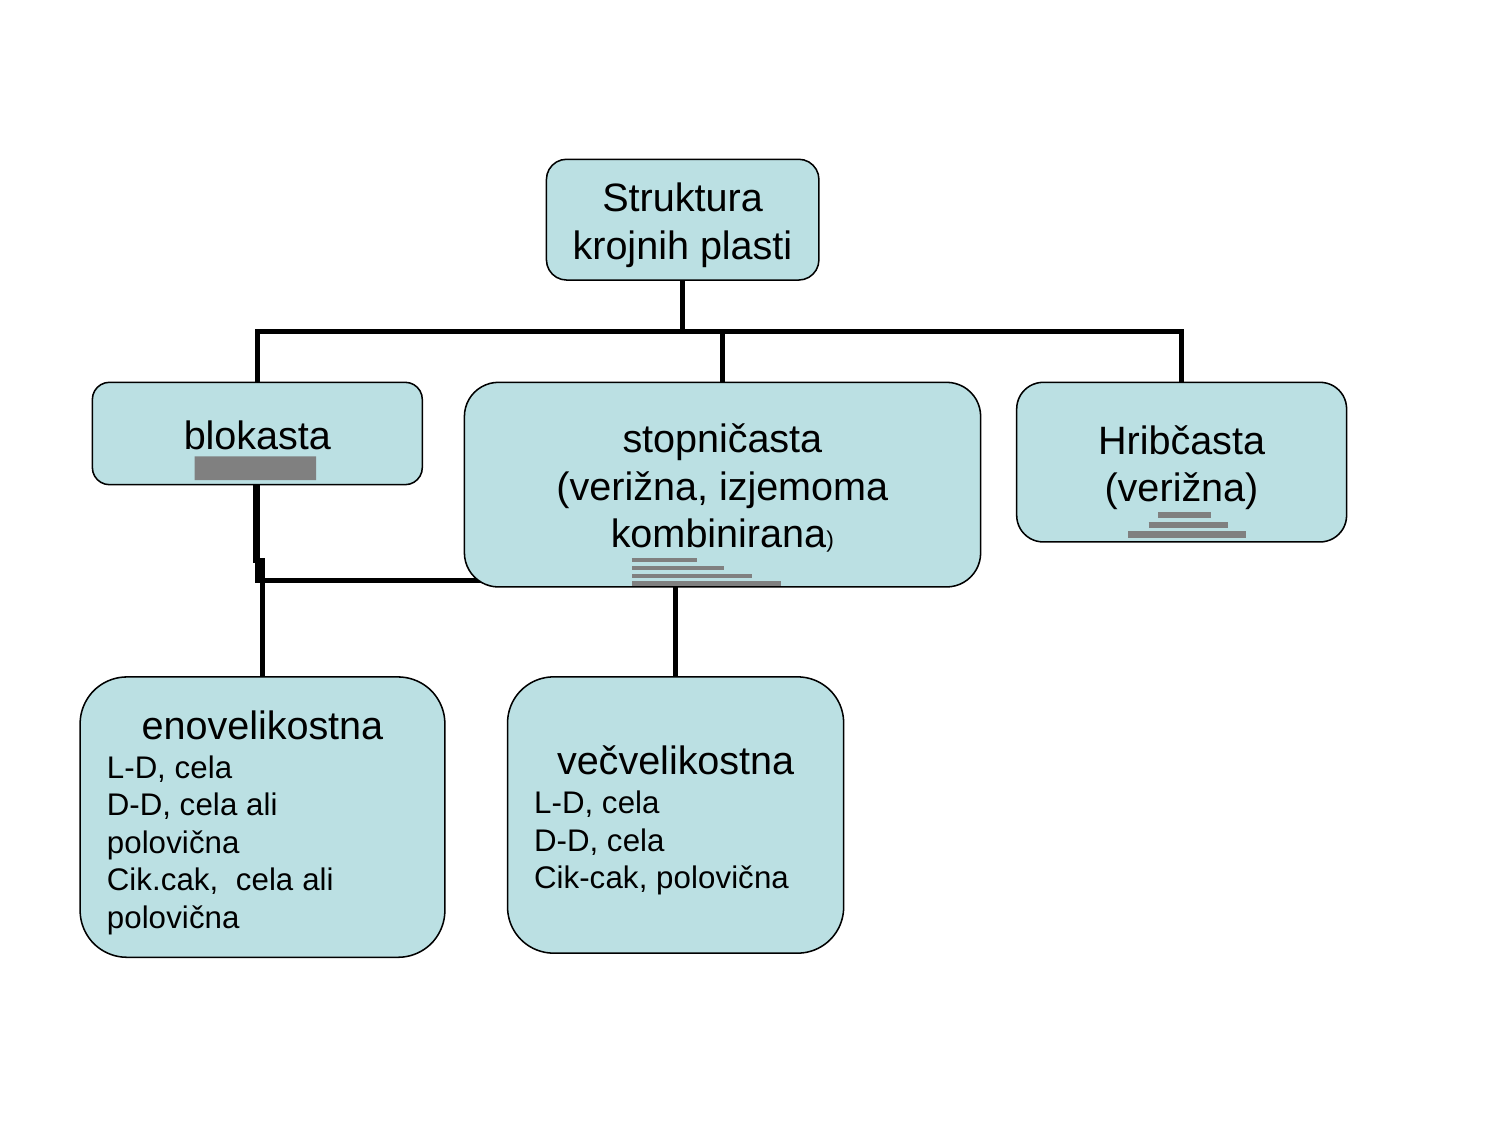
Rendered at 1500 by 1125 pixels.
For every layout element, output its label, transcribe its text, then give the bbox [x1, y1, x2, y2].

text_box blokasta [92, 382, 423, 485]
text_box [194, 456, 317, 481]
text_box stopničasta (verižna, izjemoma kombinirana) [464, 382, 981, 587]
text_box Hribčasta (verižna) [1016, 382, 1347, 542]
text_box Struktura krojnih plasti [546, 159, 819, 281]
text_box enovelikostna L-D, cela D-D, cela ali polovična Cik.cak, cela ali polovična [80, 676, 445, 958]
text_box večvelikostna L-D, cela D-D, cela Cik-cak, polovična [507, 676, 844, 954]
